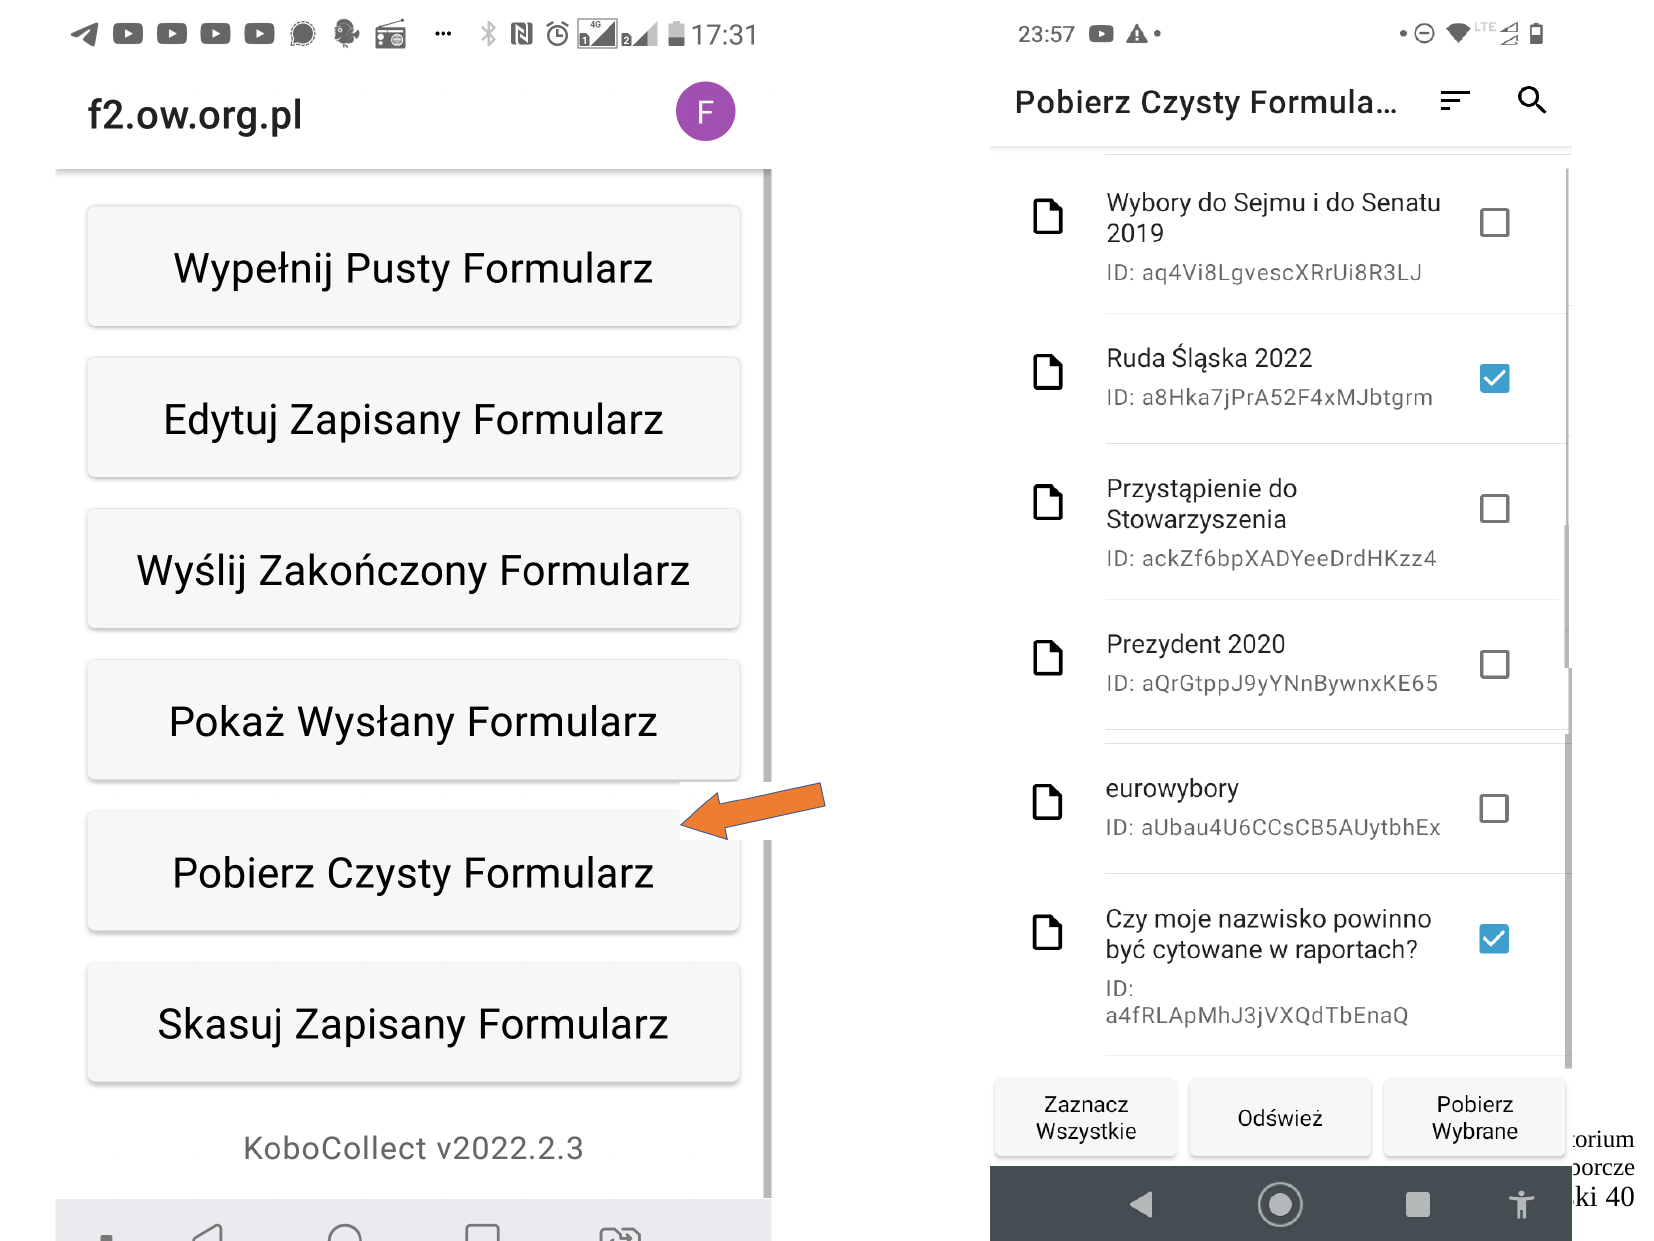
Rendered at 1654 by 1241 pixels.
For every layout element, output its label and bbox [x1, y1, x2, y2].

picture [30, 2, 857, 1241]
picture [990, 2, 1573, 1241]
